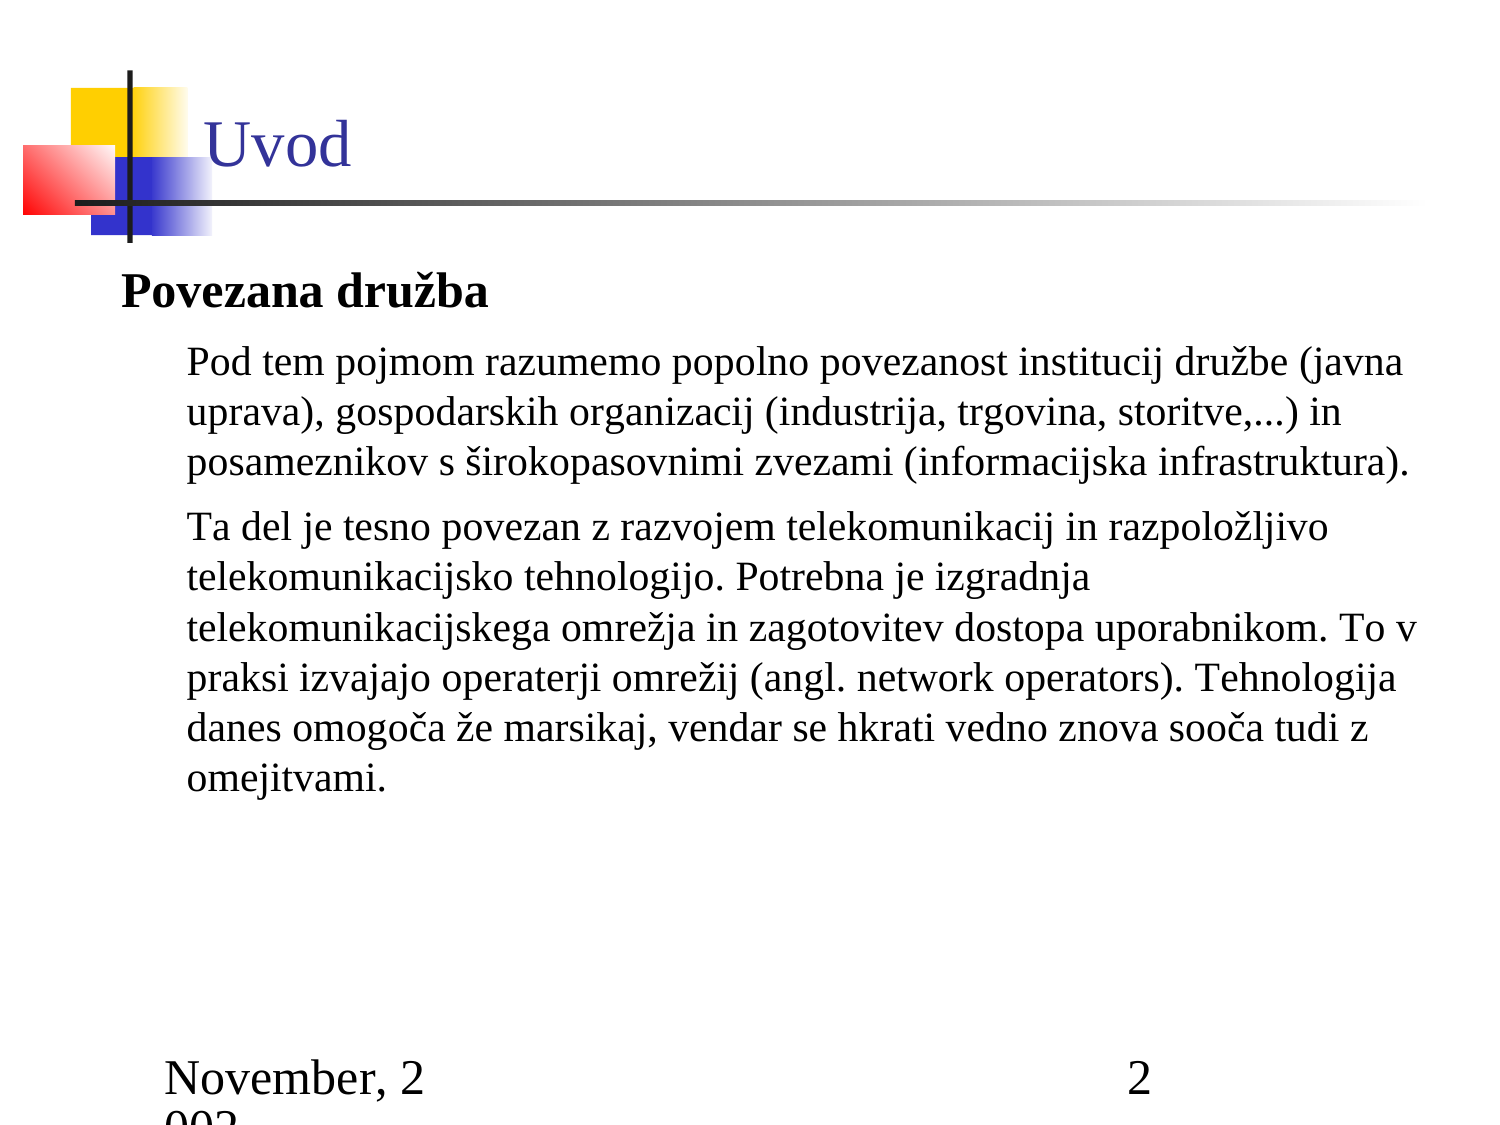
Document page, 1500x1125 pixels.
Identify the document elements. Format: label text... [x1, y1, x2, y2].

list Povezana družba Pod tem pojmom razumemo popolno povezanost institucij družbe (javna uprava), gospodarskih organizacij (industrija, trgovina, storitve,...) in posameznikov s širokopasovnimi zvezami (informacijska infrastruktura). Ta del je tesno povezan z razvojem telekomunikacij in razpoložljivo telekomunikacijsko tehnologijo. Potrebna je izgradnja telekomunikacijskega omrežja in zagotovitev dostopa uporabnikom. To v praksi izvajajo operaterji omrežij (angl. network operators). Tehnologija danes omogoča že marsikaj, vendar se hkrati vedno znova sooča tudi z omejitvami. [50, 249, 1469, 1007]
title Uvod [188, 92, 1468, 188]
